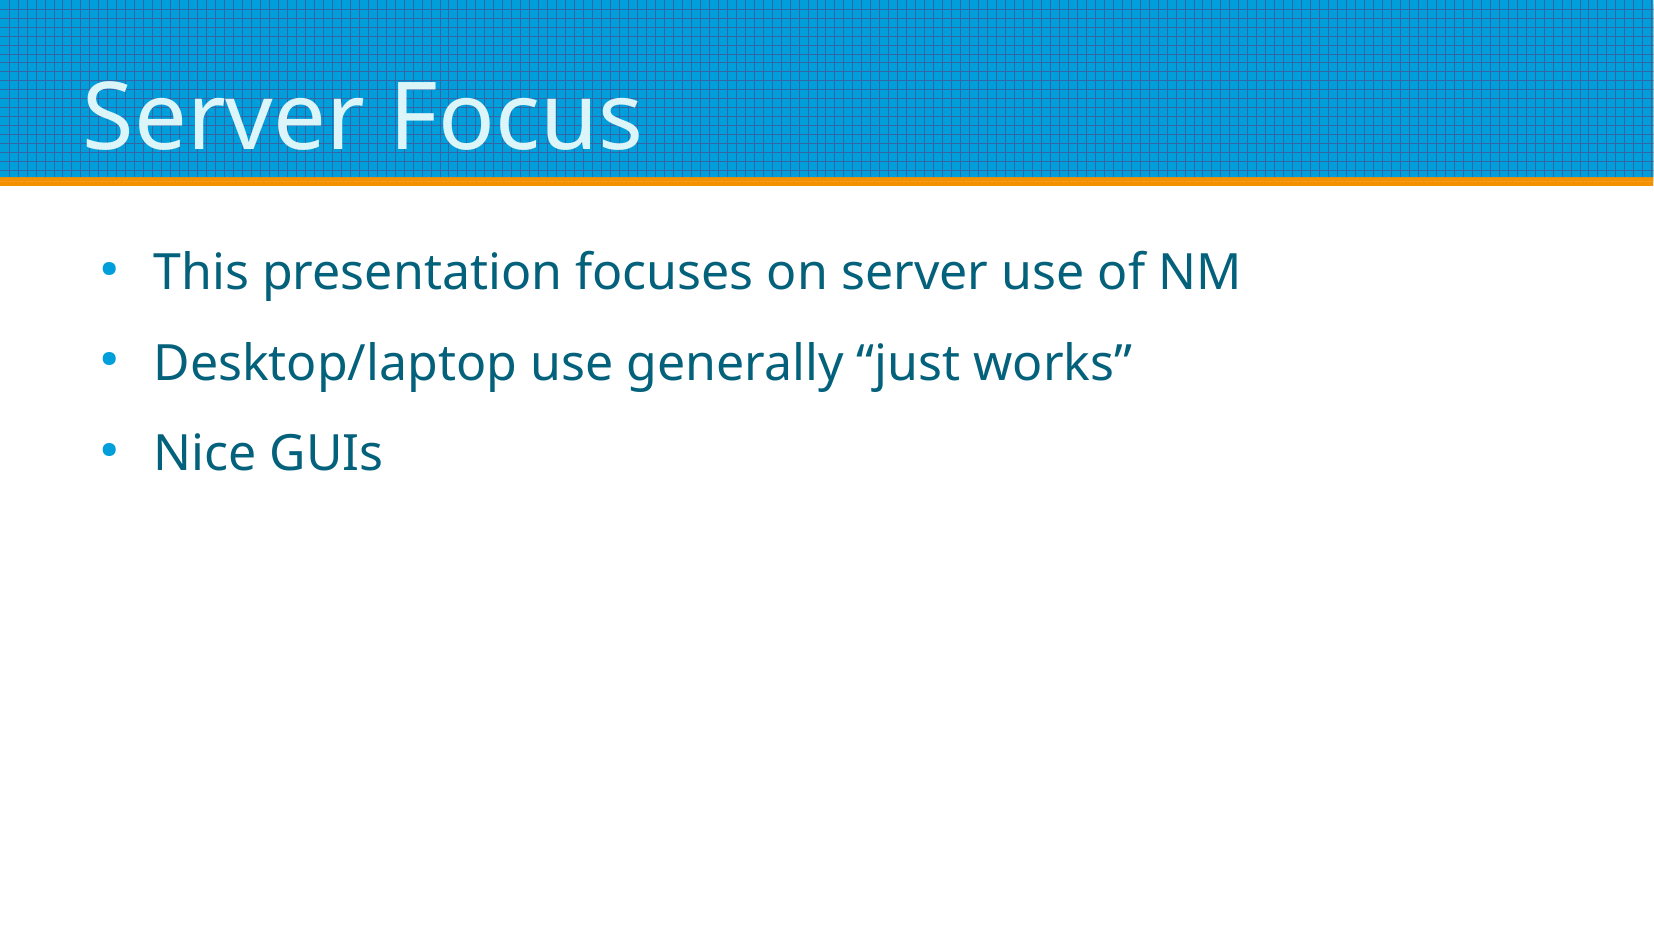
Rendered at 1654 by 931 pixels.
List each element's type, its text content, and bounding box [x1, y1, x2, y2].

title Server Focus [82, 14, 1571, 178]
list This presentation focuses on server use of NM Desktop/laptop use generally “just works” Nice GUIs [82, 236, 1571, 813]
